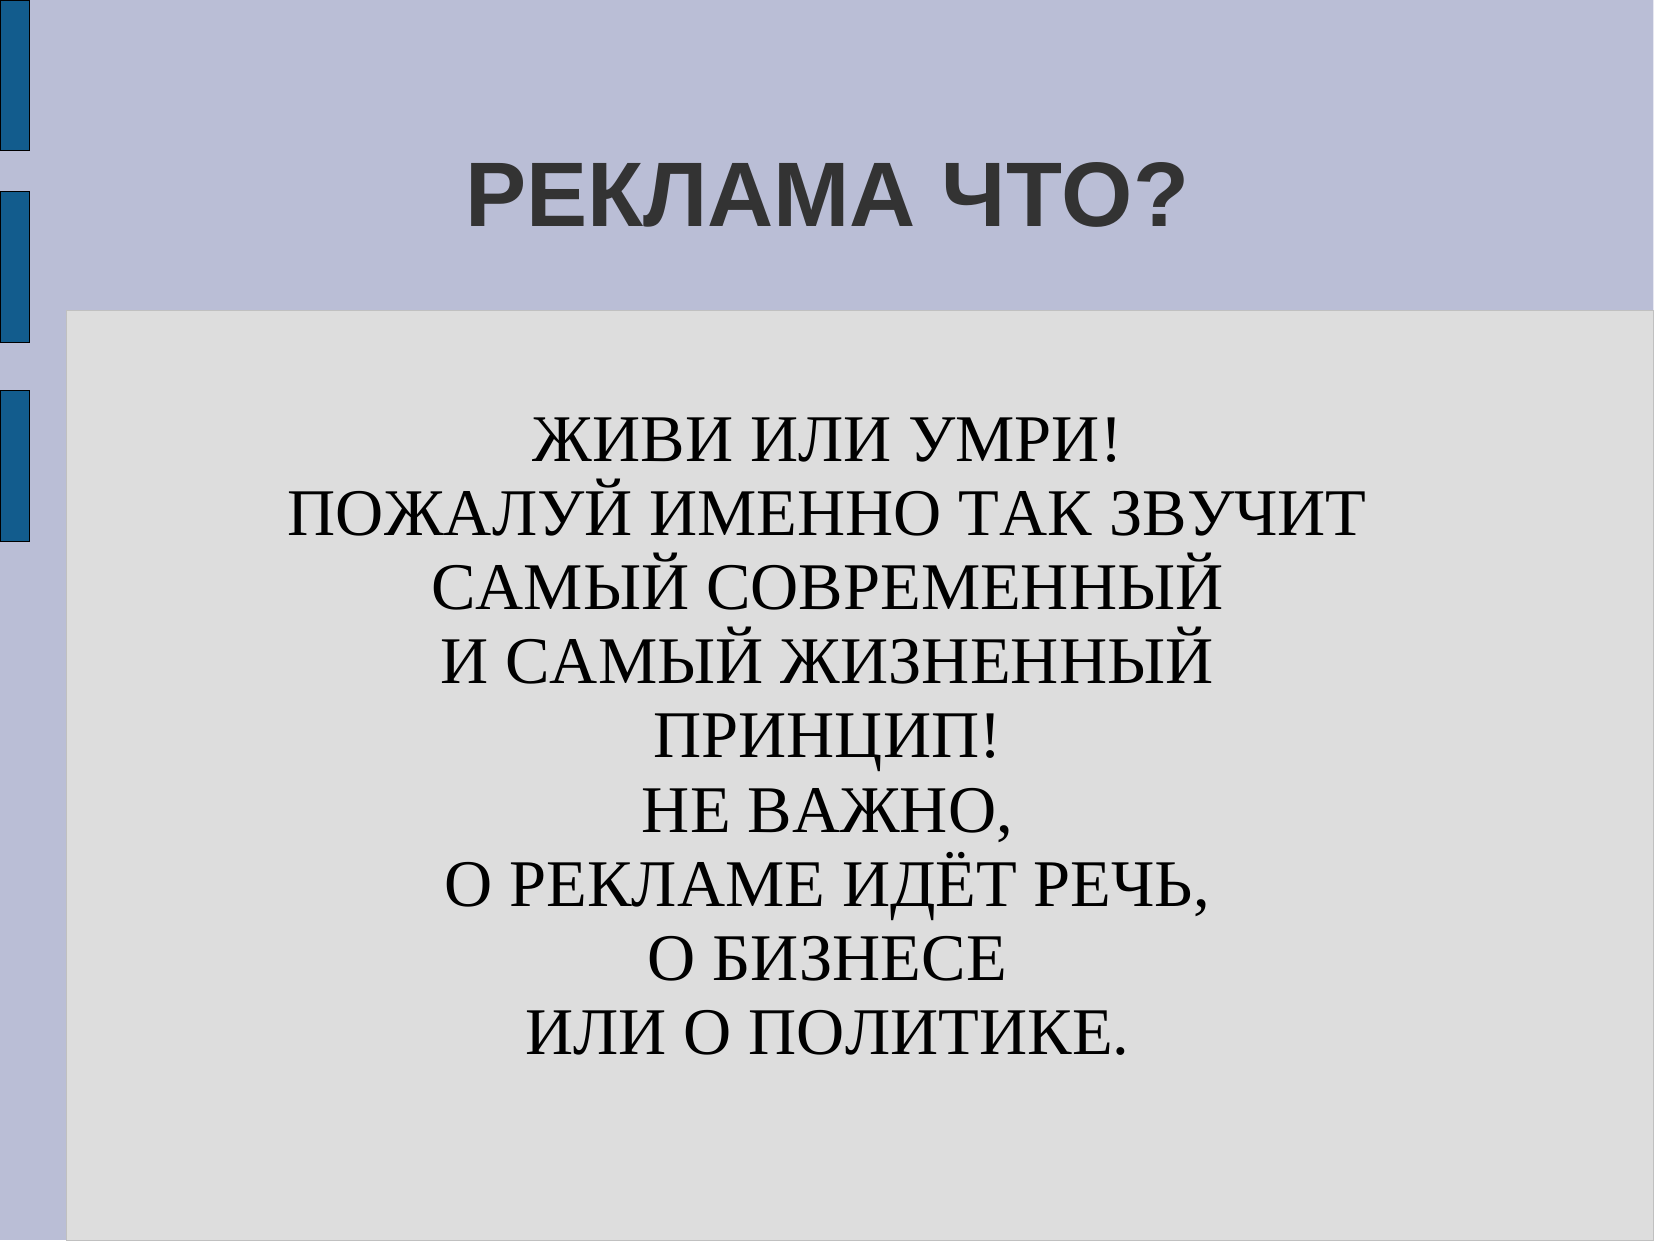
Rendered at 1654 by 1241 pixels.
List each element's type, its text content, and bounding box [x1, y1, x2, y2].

title РЕКЛАМА ЧТО? [121, 91, 1534, 299]
subtitle ЖИВИ ИЛИ УМРИ! ПОЖАЛУЙ ИМЕННО ТАК ЗВУЧИТ САМЫЙ СОВРЕМЕННЫЙ И САМЫЙ ЖИЗНЕННЫЙ ПРИНЦИП! НЕ ВАЖНО, О РЕКЛАМЕ ИДЁТ РЕЧЬ, О БИЗНЕСЕ ИЛИ О ПОЛИТИКЕ. [121, 344, 1534, 1127]
